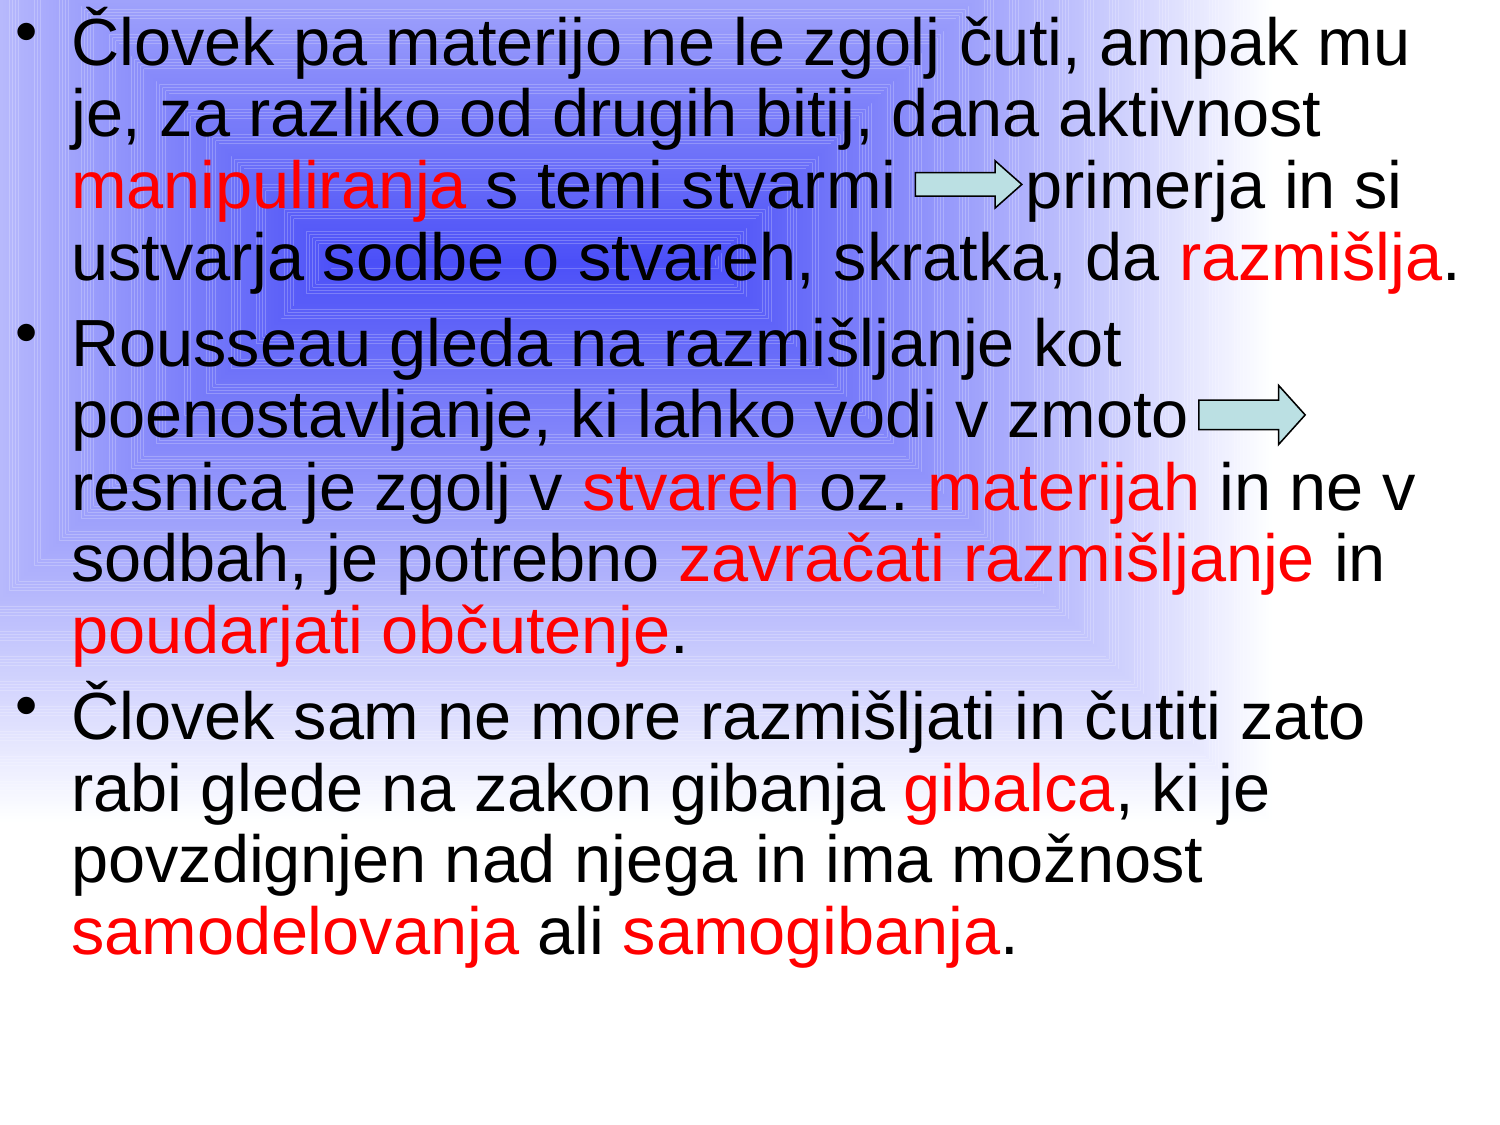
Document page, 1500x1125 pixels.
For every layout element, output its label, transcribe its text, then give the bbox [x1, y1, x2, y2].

text_box [915, 160, 1022, 208]
list Človek pa materijo ne le zgolj čuti, ampak mu je, za razliko od drugih bitij, dana aktivnost manipuliranja s temi stvarmi primerja in si ustvarja sodbe o stvareh, skratka, da razmišlja. Rousseau gleda na razmišljanje kot poenostavljanje, ki lahko vodi v zmoto resnica je zgolj v stvareh oz. materijah in ne v sodbah, je potrebno zavračati razmišljanje in poudarjati občutenje. Človek sam ne more razmišljati in čutiti zato rabi glede na zakon gibanja gibalca, ki je povzdignjen nad njega in ima možnost samodelovanja ali samogibanja. [0, 0, 1500, 1047]
text_box [1198, 385, 1306, 445]
